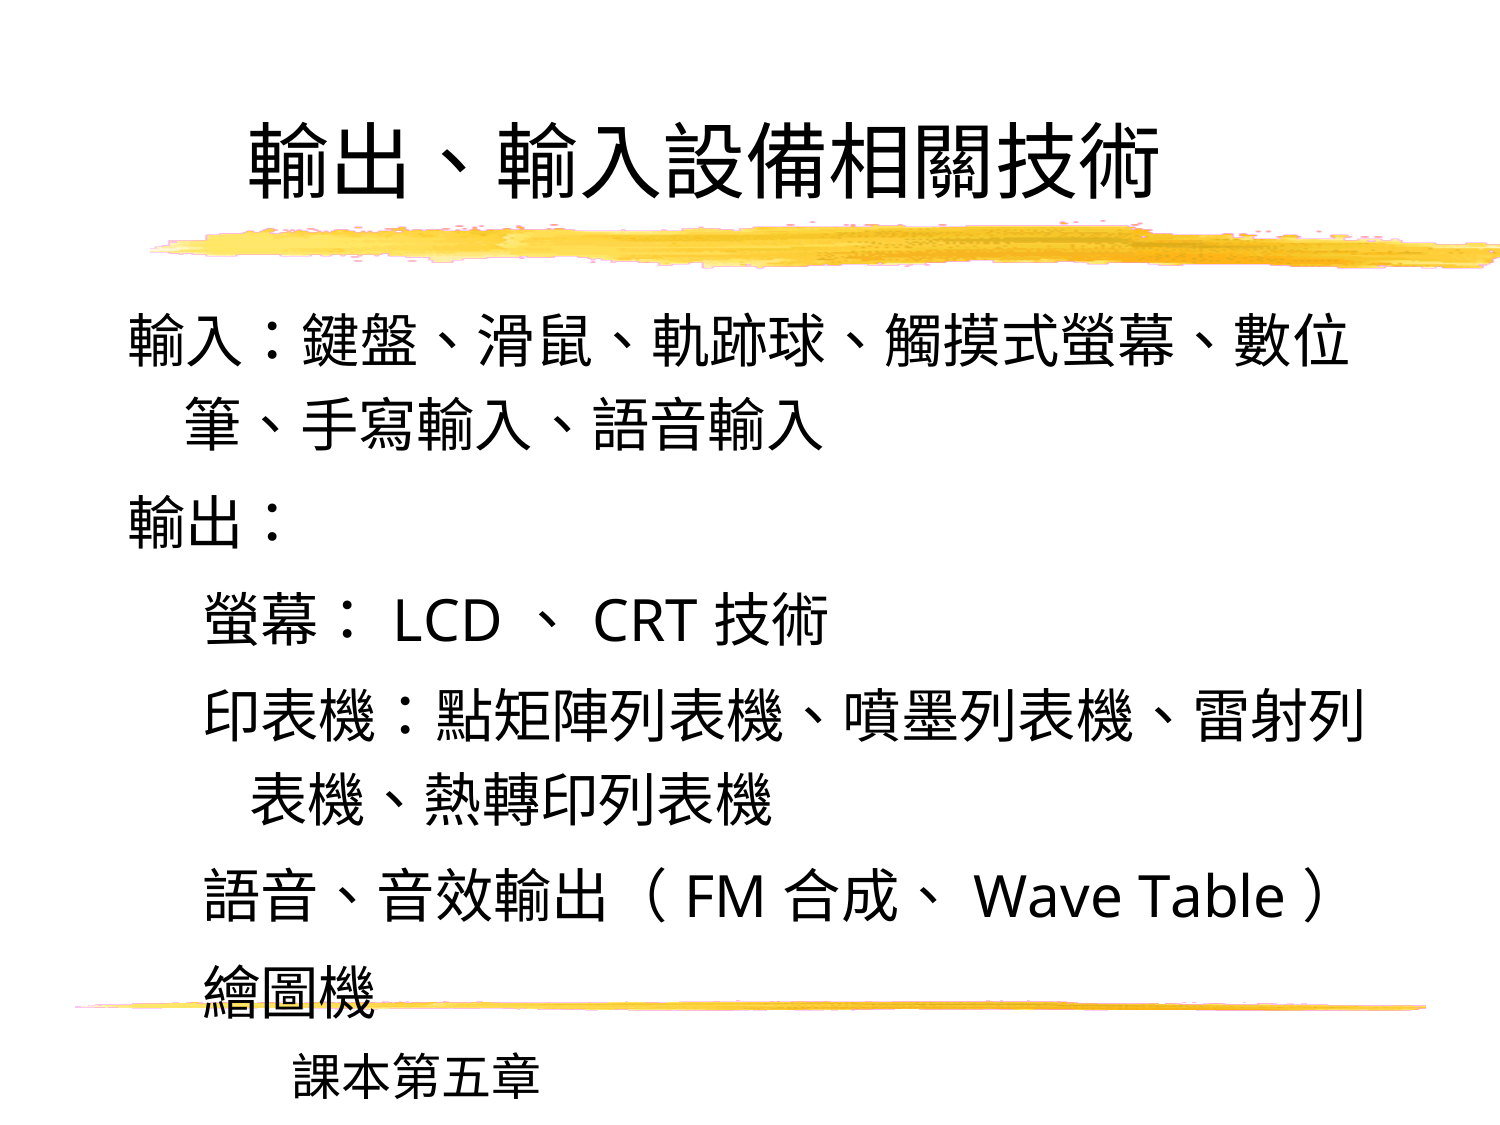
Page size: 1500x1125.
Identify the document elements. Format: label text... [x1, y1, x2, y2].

list 輸入：鍵盤、滑鼠、軌跡球、觸摸式螢幕、數位筆、手寫輸入、語音輸入 輸出： 螢幕：LCD、CRT技術 印表機：點矩陣列表機、噴墨列表機、雷射列表機、熱轉印列表機 語音、音效輸出（FM合成、Wave Table） 繪圖機 參考網頁：http://big5.tomshardware.com/ [112, 287, 1388, 1013]
picture [150, 215, 1500, 279]
title 輸出、輸入設備相關技術 [66, 22, 1342, 225]
picture [1388, 999, 1426, 1013]
text_box 課本第五章 [291, 1033, 542, 1094]
picture [75, 999, 112, 1013]
